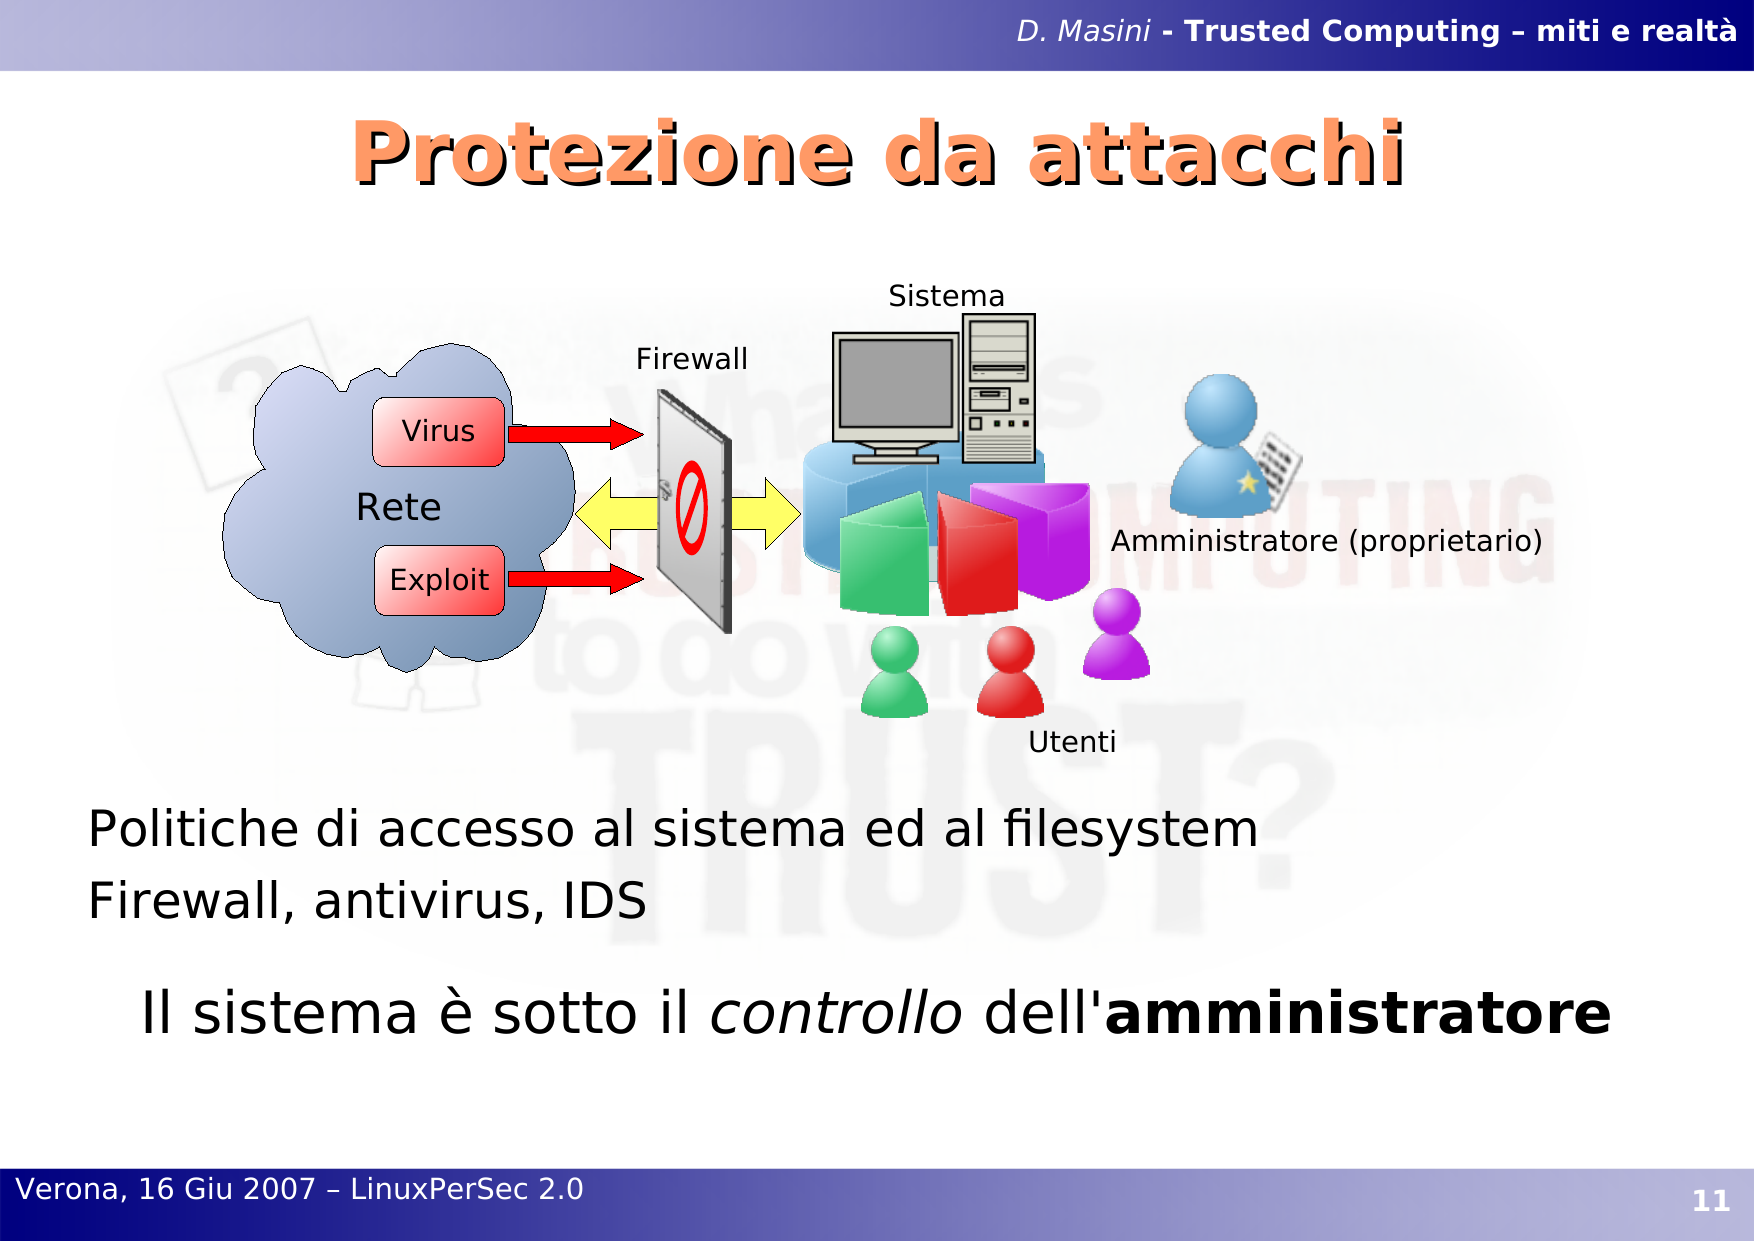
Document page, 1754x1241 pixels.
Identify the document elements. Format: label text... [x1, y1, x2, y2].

text_box Sistema [888, 280, 1007, 313]
list Politiche di accesso al sistema ed al filesystem Firewall, antivirus, IDS Il sistema è sotto il controllo dell'amministratore [87, 801, 1667, 1158]
text_box Rete [222, 343, 576, 673]
text_box Exploit [374, 545, 505, 616]
text_box [929, 573, 935, 582]
text_box Utenti [1028, 726, 1118, 761]
text_box [732, 477, 801, 550]
text_box Amministratore (proprietario) [1110, 525, 1545, 560]
text_box [675, 460, 708, 556]
text_box [508, 418, 644, 450]
title Protezione da attacchi [87, 49, 1667, 257]
picture [0, 0, 1754, 1241]
text_box Firewall [635, 343, 750, 379]
text_box [508, 563, 644, 595]
text_box [575, 477, 656, 550]
text_box Virus [372, 397, 505, 467]
